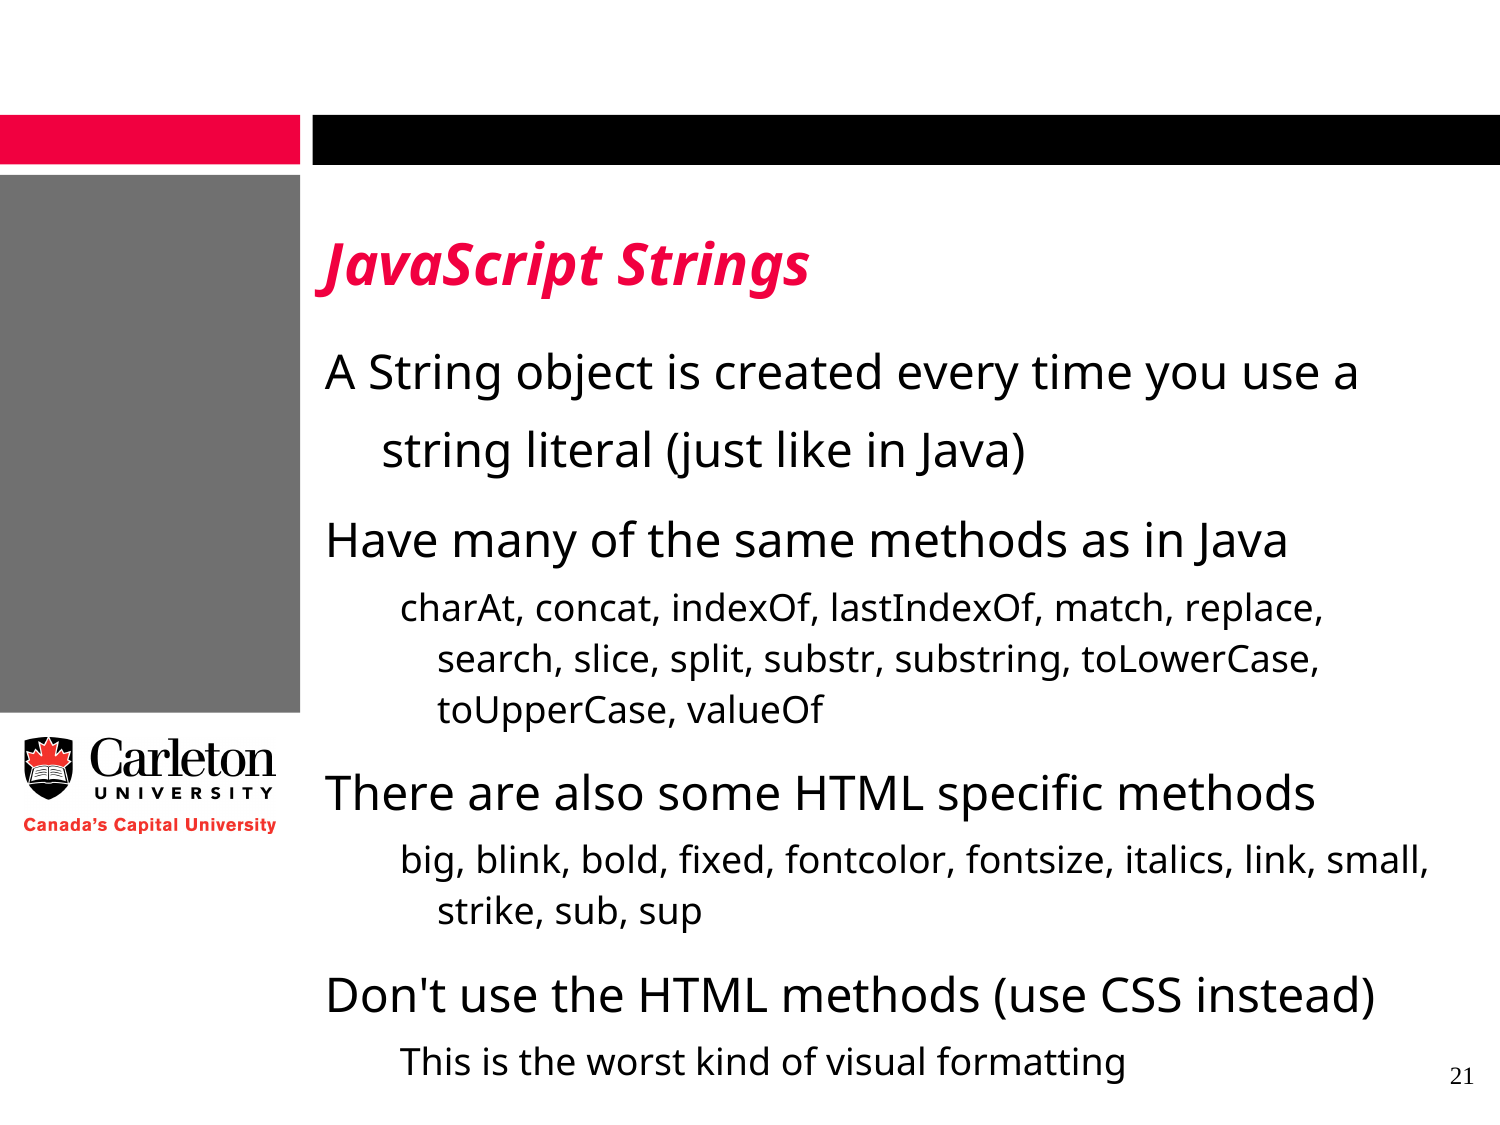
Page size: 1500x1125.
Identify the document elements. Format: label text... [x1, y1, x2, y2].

picture [24, 737, 276, 834]
title JavaScript Strings [324, 194, 1450, 324]
list A String object is created every time you use a string literal (just like in Java) Have many of the same methods as in Java charAt, concat, indexOf, lastIndexOf, match, replace, search, slice, split, substr, substring, toLowerCase, toUpperCase, valueOf There are also some HTML specific methods big, blink, bold, fixed, fontcolor, fontsize, italics, link, small, strike, sub, sup Don't use the HTML methods (use CSS instead) This is the worst kind of visual formatting [324, 324, 1450, 1036]
